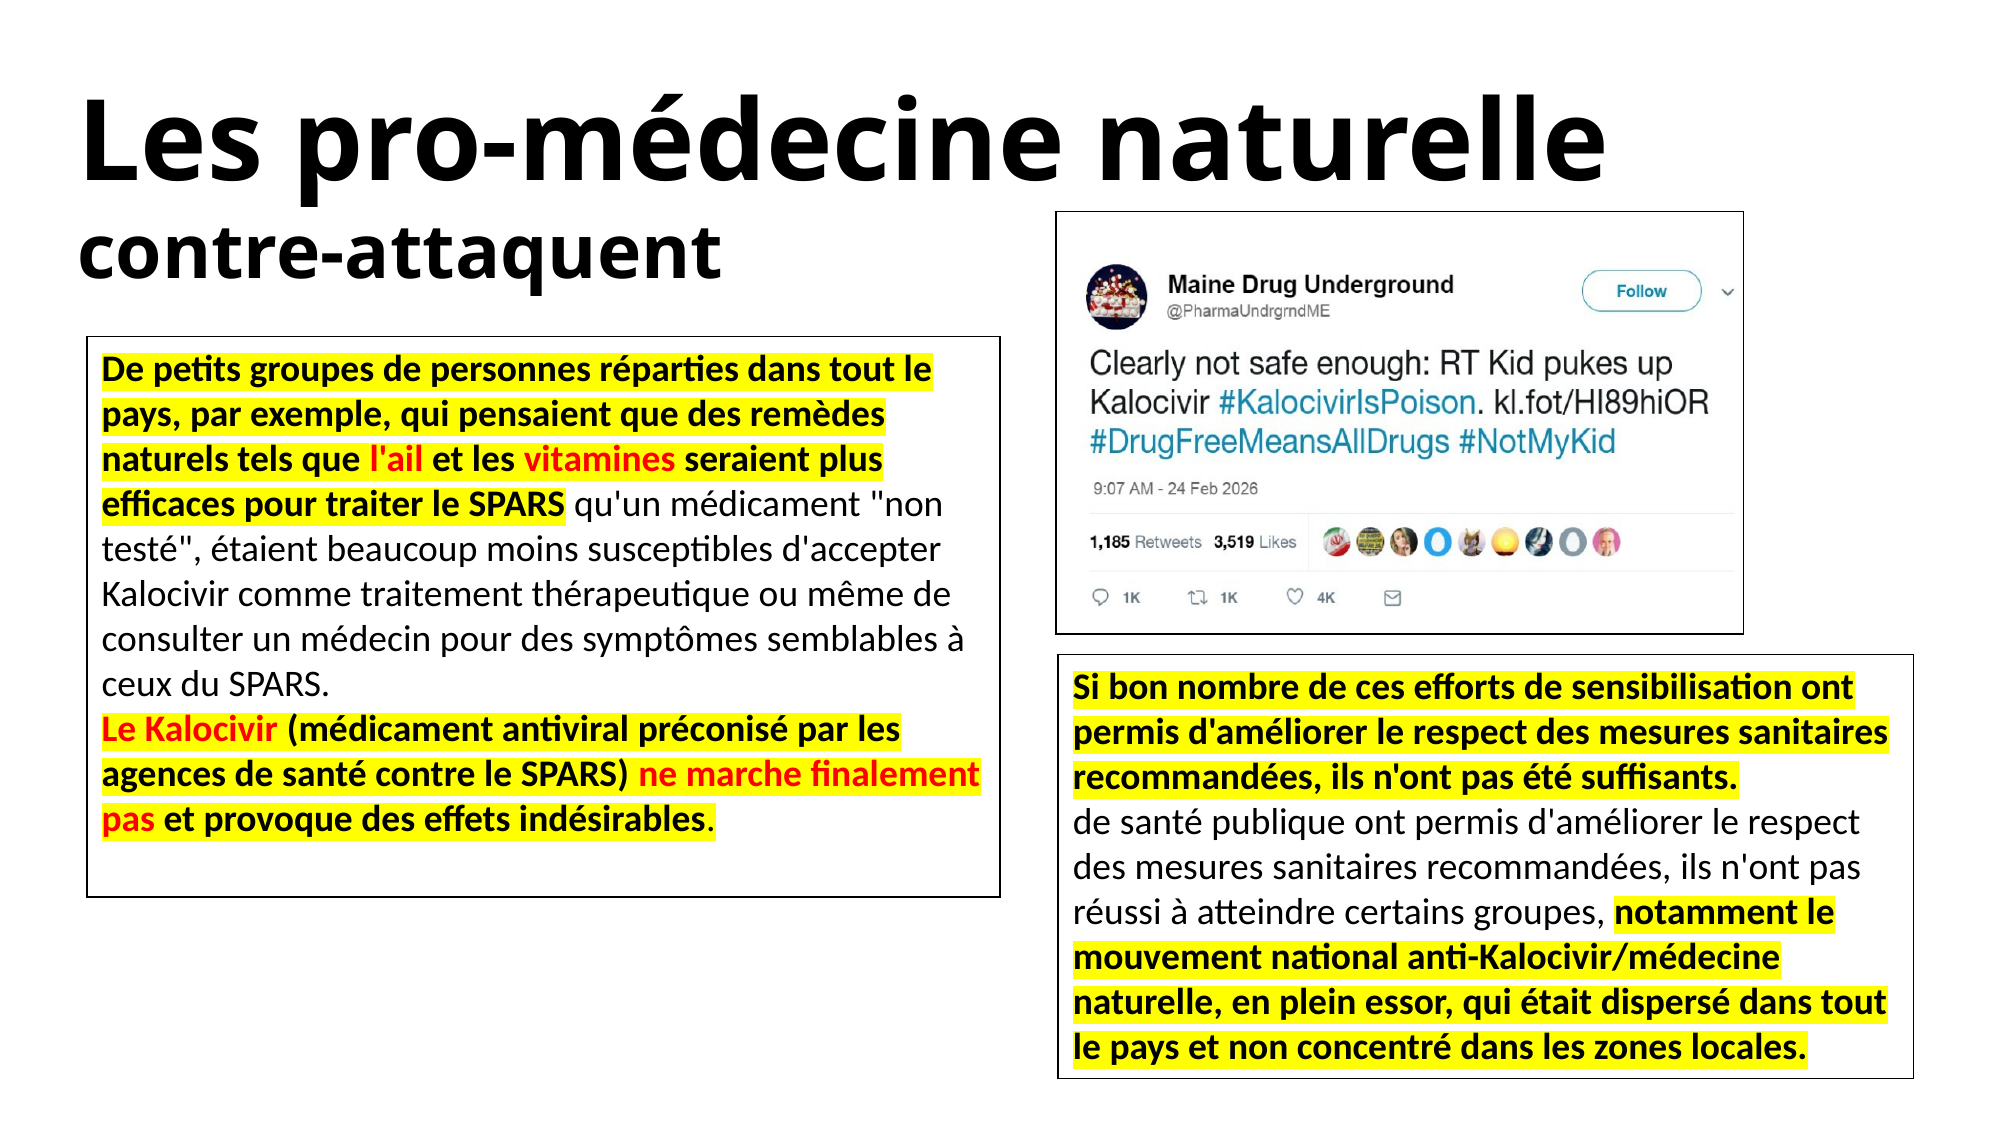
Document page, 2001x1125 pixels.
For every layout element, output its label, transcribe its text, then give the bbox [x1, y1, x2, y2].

picture [1056, 212, 1743, 634]
text_box De petits groupes de personnes réparties dans tout le pays, par exemple, qui pensaient que des remèdes naturels tels que l'ail et les vitamines seraient plus efficaces pour traiter le SPARS qu'un médicament "non testé", étaient beaucoup moins susceptibles d'accepter Kalocivir comme traitement thérapeutique ou même de consulter un médecin pour des symptômes semblables à ceux du SPARS. Le Kalocivir (médicament antiviral préconisé par les agences de santé contre le SPARS) ne marche finalement pas et provoque des effets indésirables. [86, 336, 1001, 897]
text_box Les pro-médecine naturelle contre-attaquent [62, 60, 1946, 304]
text_box Si bon nombre de ces efforts de sensibilisation ont permis d'améliorer le respect des mesures sanitaires recommandées, ils n'ont pas été suffisants. de santé publique ont permis d'améliorer le respect des mesures sanitaires recommandées, ils n'ont pas réussi à atteindre certains groupes, notamment le mouvement national anti-Kalocivir/médecine naturelle, en plein essor, qui était dispersé dans tout le pays et non concentré dans les zones locales. [1057, 654, 1914, 1079]
